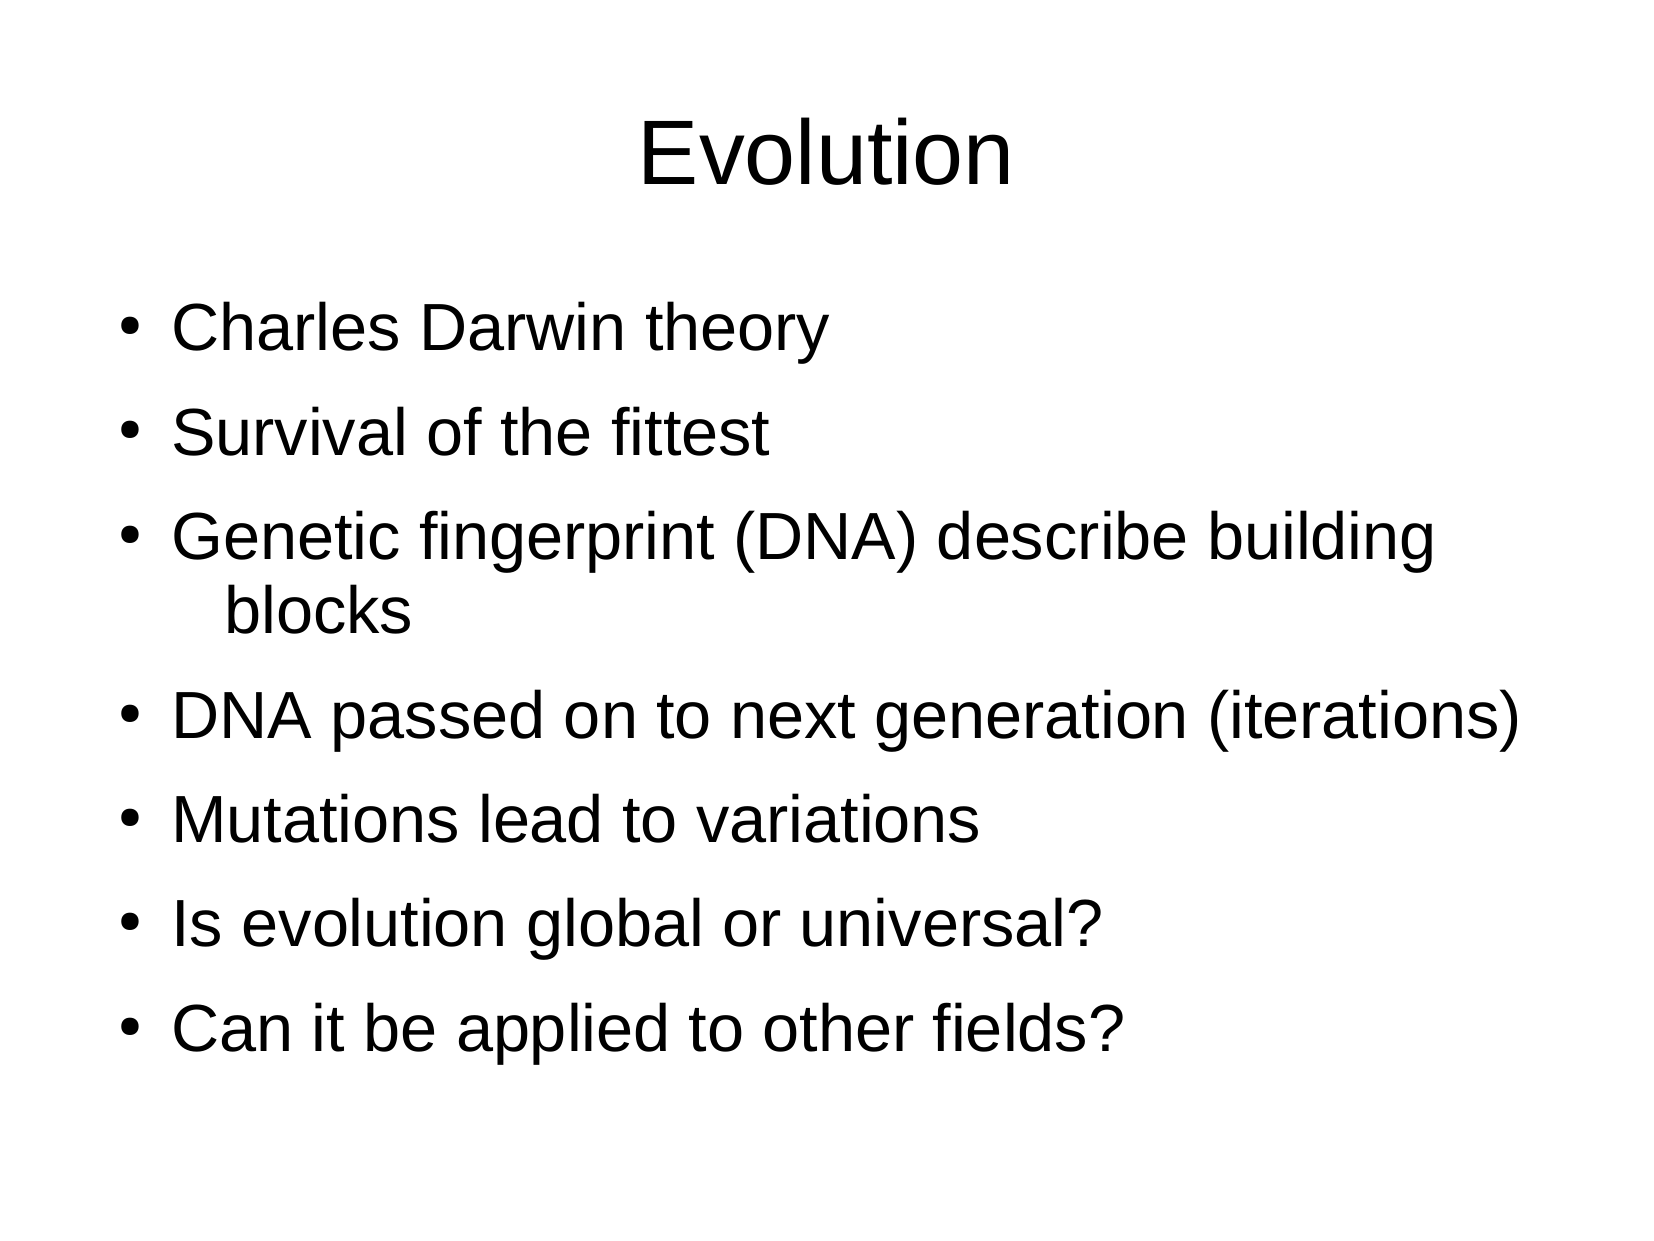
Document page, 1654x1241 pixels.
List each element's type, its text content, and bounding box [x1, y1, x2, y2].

list Charles Darwin theory Survival of the fittest Genetic fingerprint (DNA) describe building blocks DNA passed on to next generation (iterations) Mutations lead to variations Is evolution global or universal? Can it be applied to other fields? [82, 290, 1571, 1109]
title Evolution [82, 49, 1571, 257]
